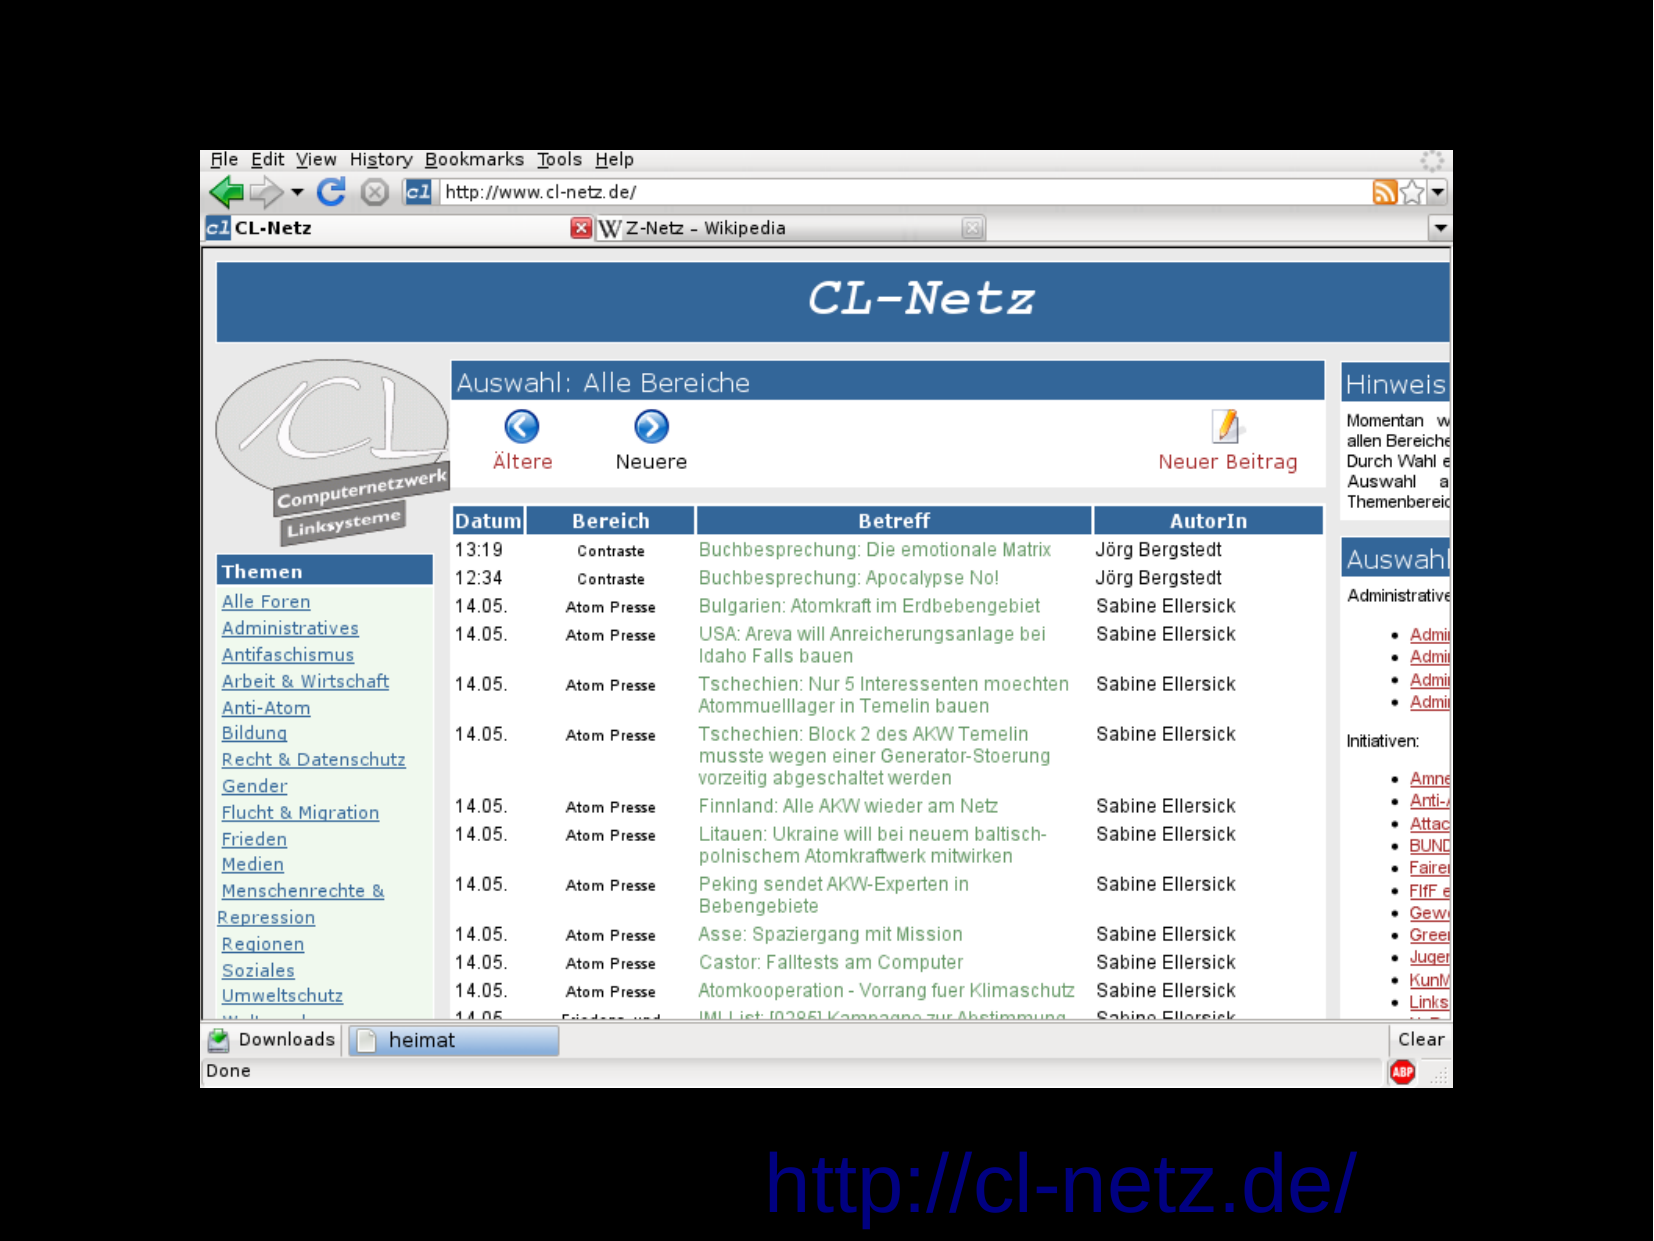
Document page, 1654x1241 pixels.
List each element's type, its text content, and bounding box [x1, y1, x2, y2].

text_box http://cl-netz.de/ [750, 1130, 1388, 1238]
picture [200, 150, 1453, 1088]
